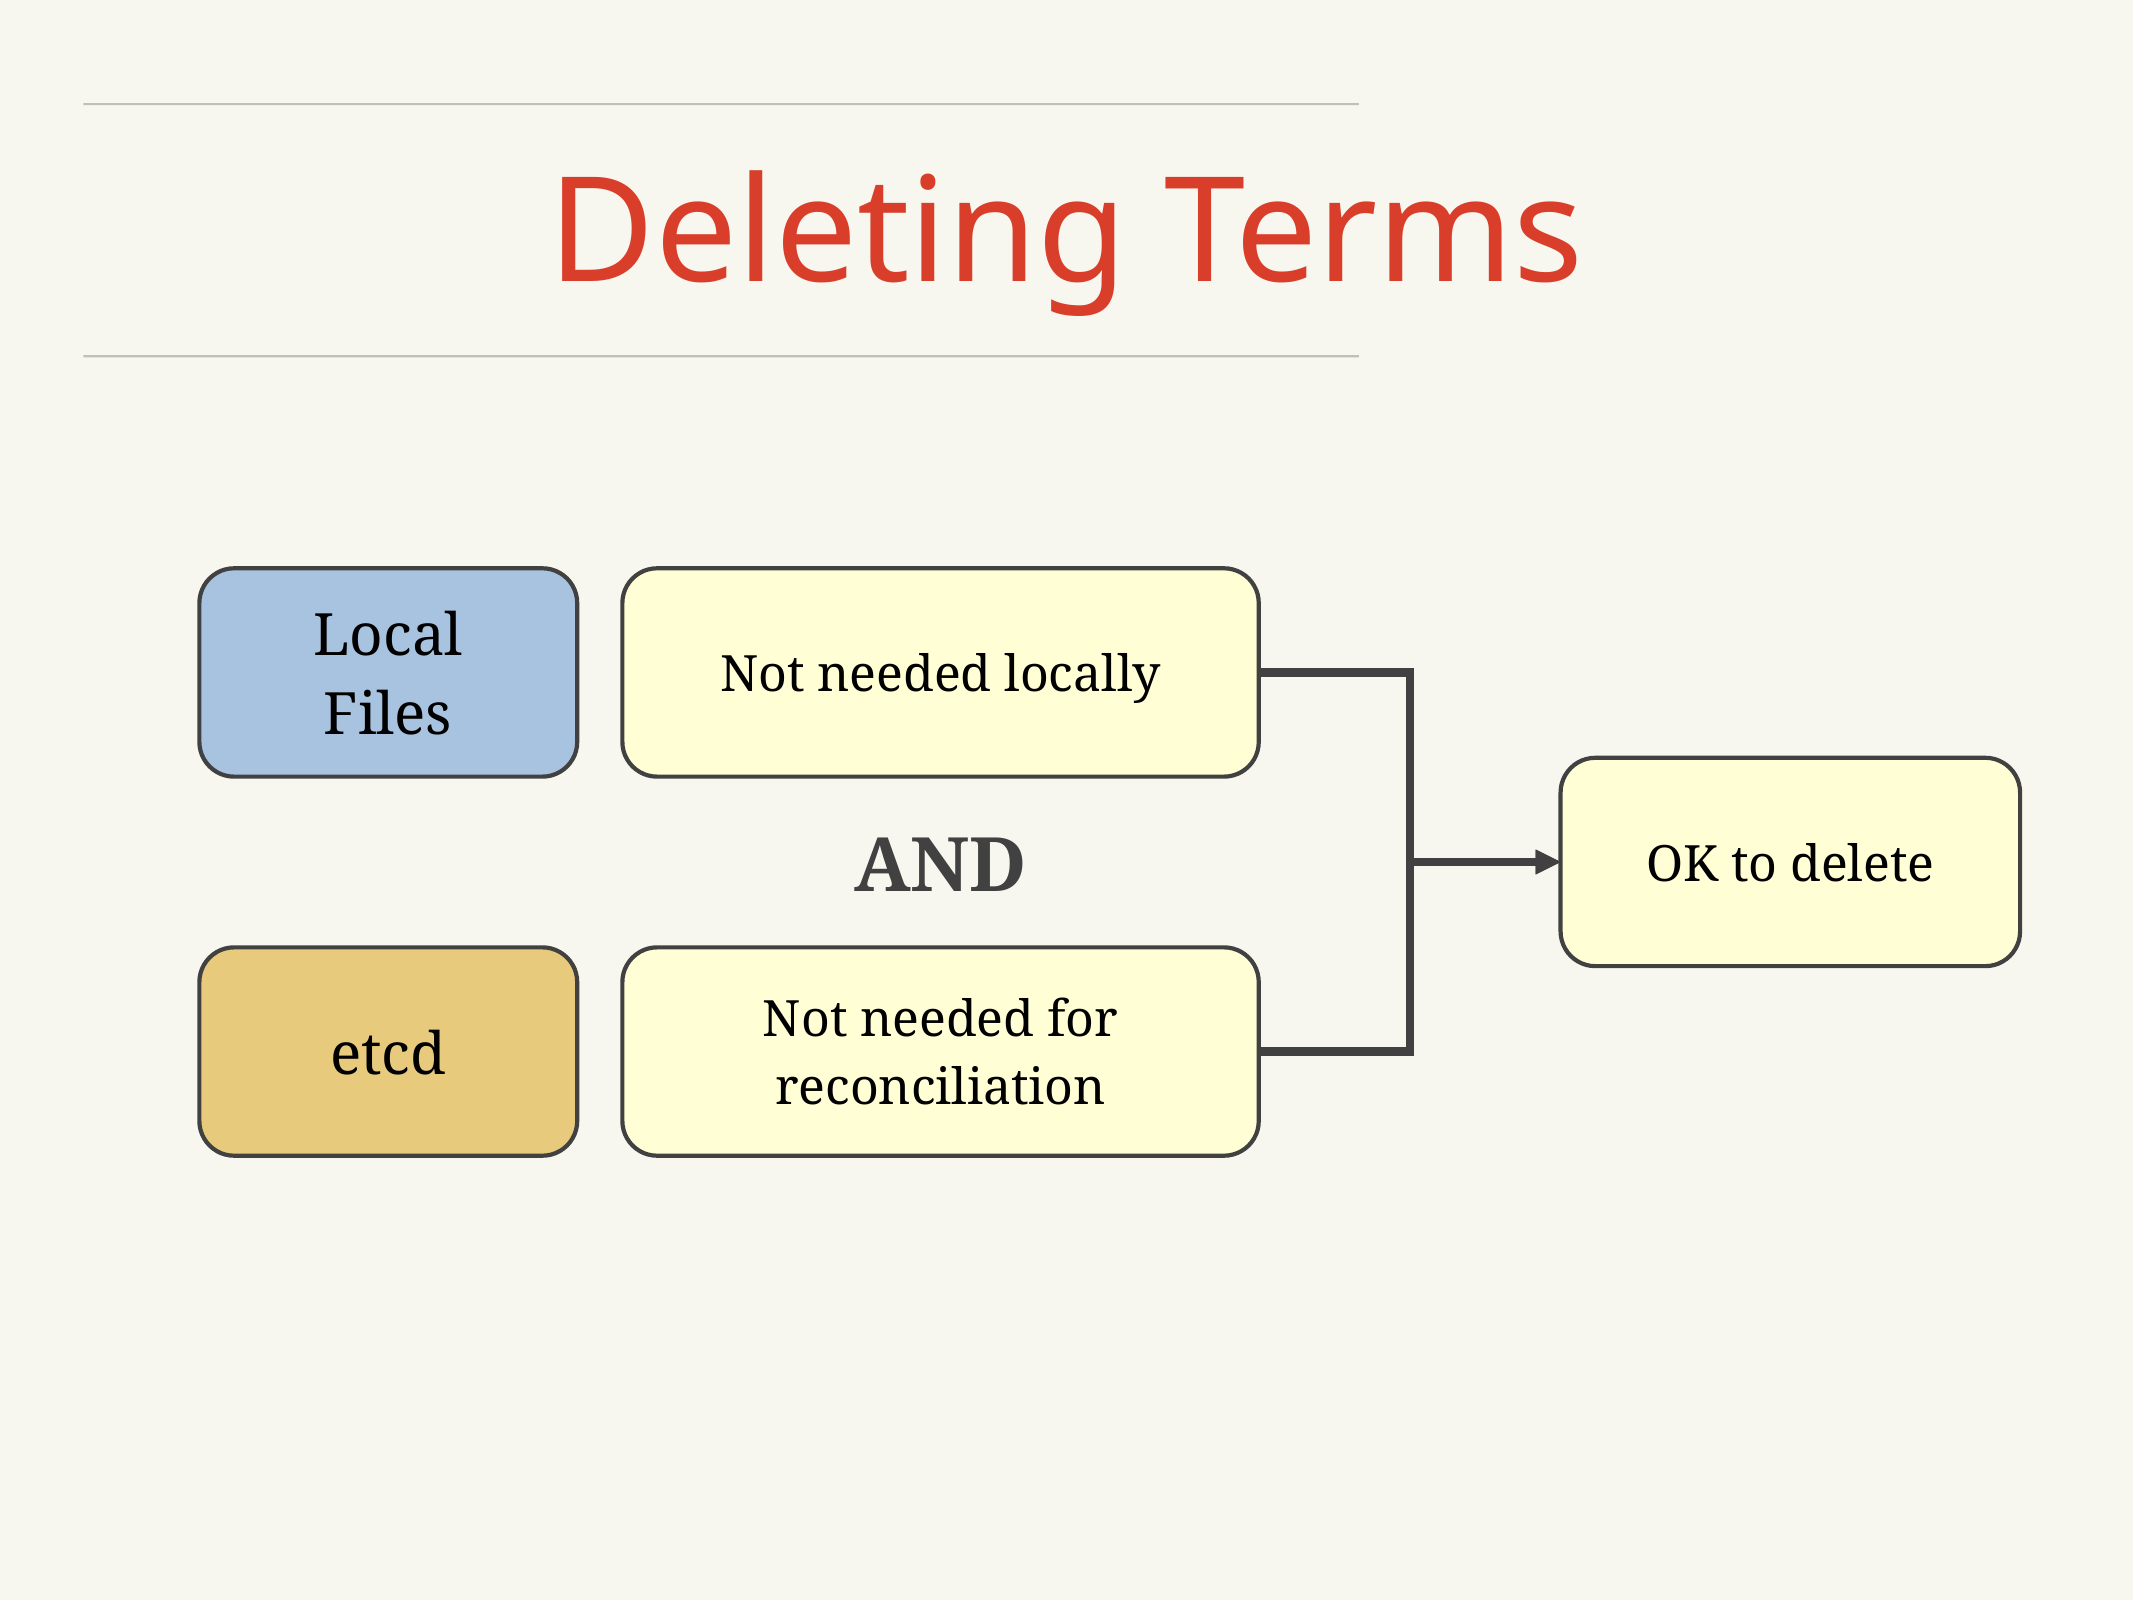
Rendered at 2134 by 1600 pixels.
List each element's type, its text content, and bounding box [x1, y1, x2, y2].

text_box Local Files [199, 568, 578, 777]
text_box Not needed for reconciliation [622, 947, 1259, 1156]
text_box Not needed locally [622, 568, 1259, 777]
title Deleting Terms [83, 131, 2050, 332]
text_box AND [839, 803, 1042, 921]
text_box OK to delete [1560, 757, 2021, 967]
text_box etcd [199, 947, 578, 1156]
